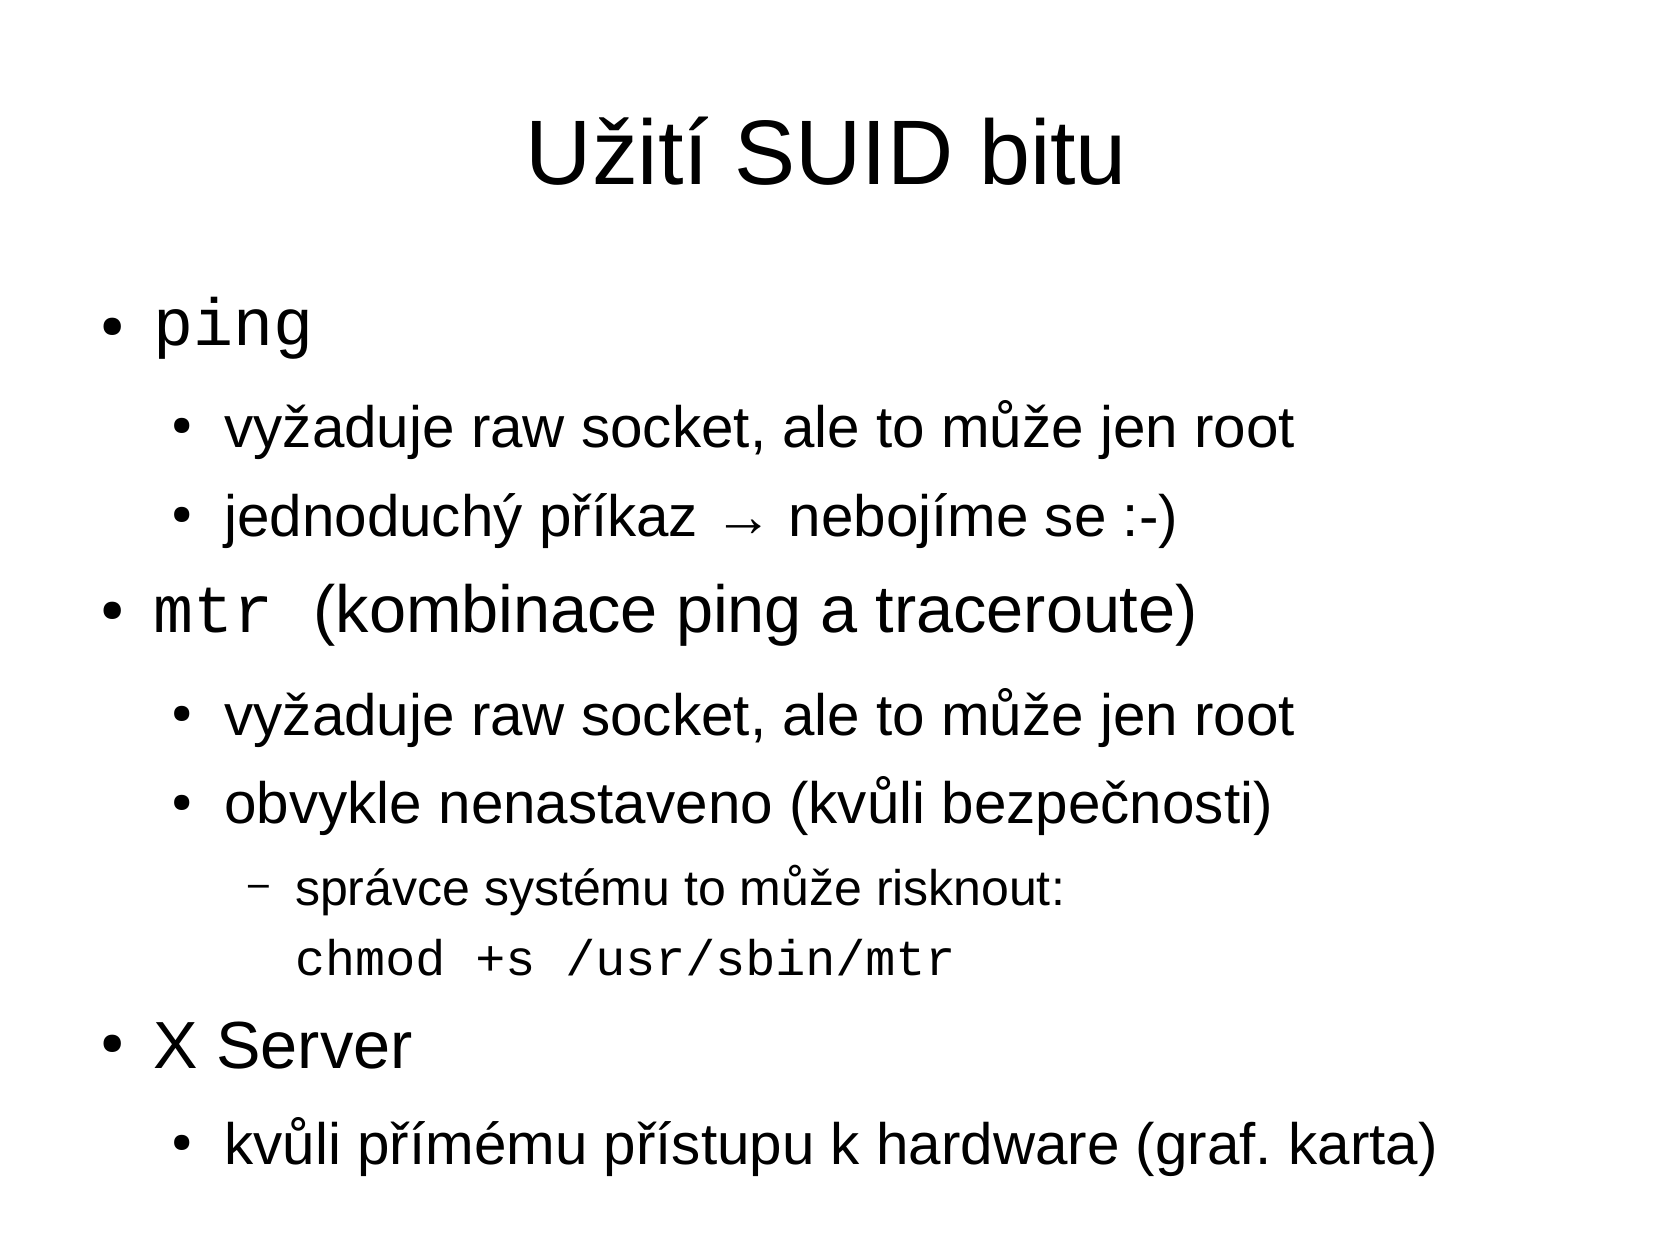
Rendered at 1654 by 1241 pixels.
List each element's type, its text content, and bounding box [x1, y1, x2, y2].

list ping vyžaduje raw socket, ale to může jen root jednoduchý příkaz → nebojíme se :-) mtr (kombinace ping a traceroute) vyžaduje raw socket, ale to může jen root obvykle nenastaveno (kvůli bezpečnosti) správce systému to může risknout: chmod +s /usr/sbin/mtr X Server kvůli přímému přístupu k hardware (graf. karta) [82, 290, 1571, 1178]
title Užití SUID bitu [82, 56, 1571, 250]
